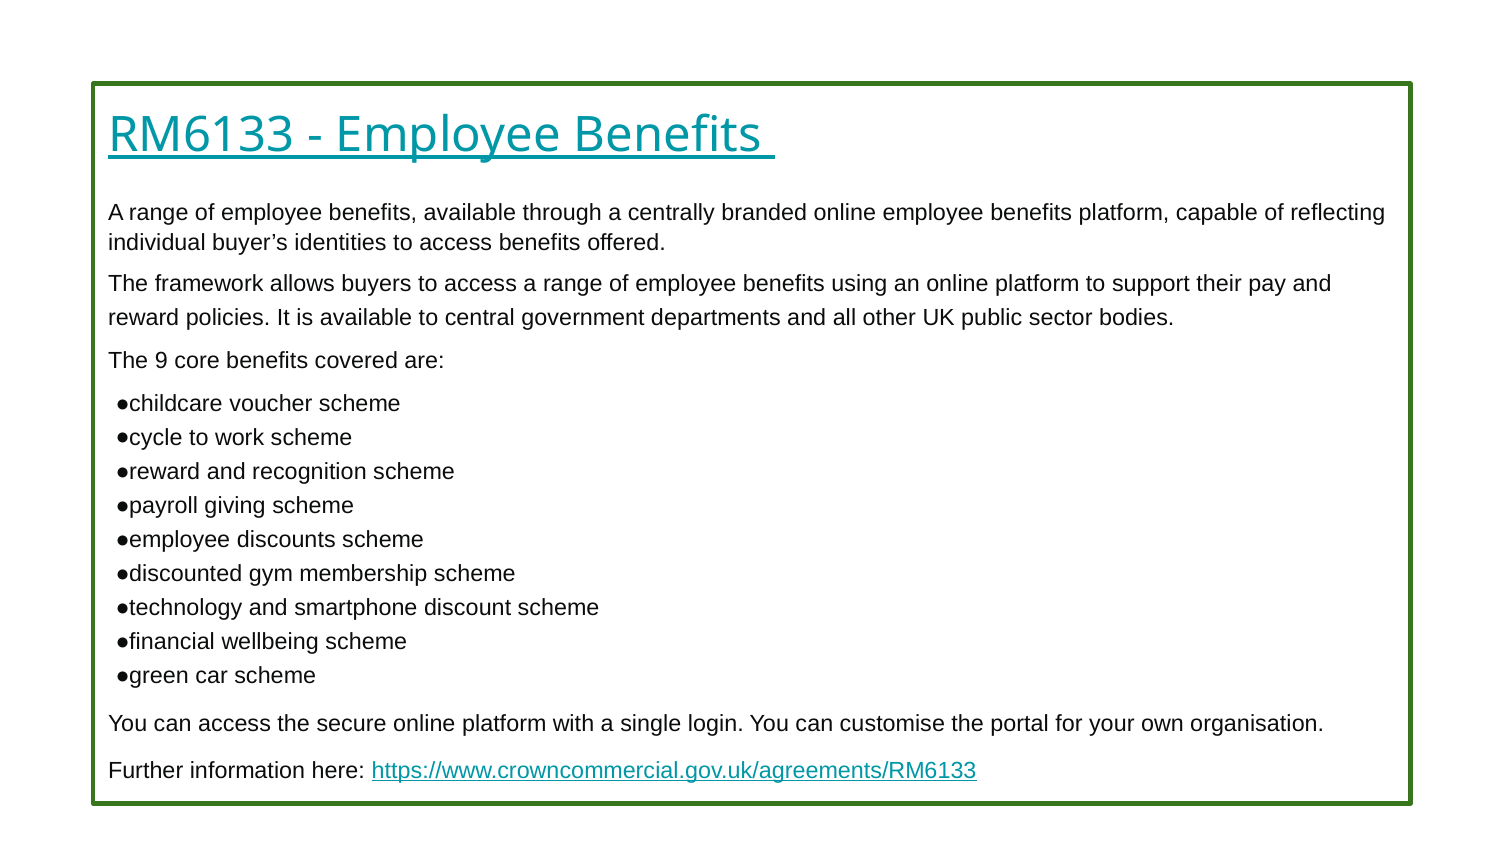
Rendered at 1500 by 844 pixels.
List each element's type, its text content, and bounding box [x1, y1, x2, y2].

text_box RM6133 - Employee Benefits A range of employee benefits, available through a centrally branded online employee benefits platform, capable of reflecting individual buyer’s identities to access benefits offered. The framework allows buyers to access a range of employee benefits using an online platform to support their pay and reward policies. It is available to central government departments and all other UK public sector bodies. The 9 core benefits covered are: childcare voucher scheme cycle to work scheme reward and recognition scheme payroll giving scheme employee discounts scheme discounted gym membership scheme technology and smartphone discount scheme financial wellbeing scheme green car scheme You can access the secure online platform with a single login. You can customise the portal for your own organisation. Further information here: https://www.crowncommercial.gov.uk/agreements/RM6133 [93, 83, 1411, 804]
